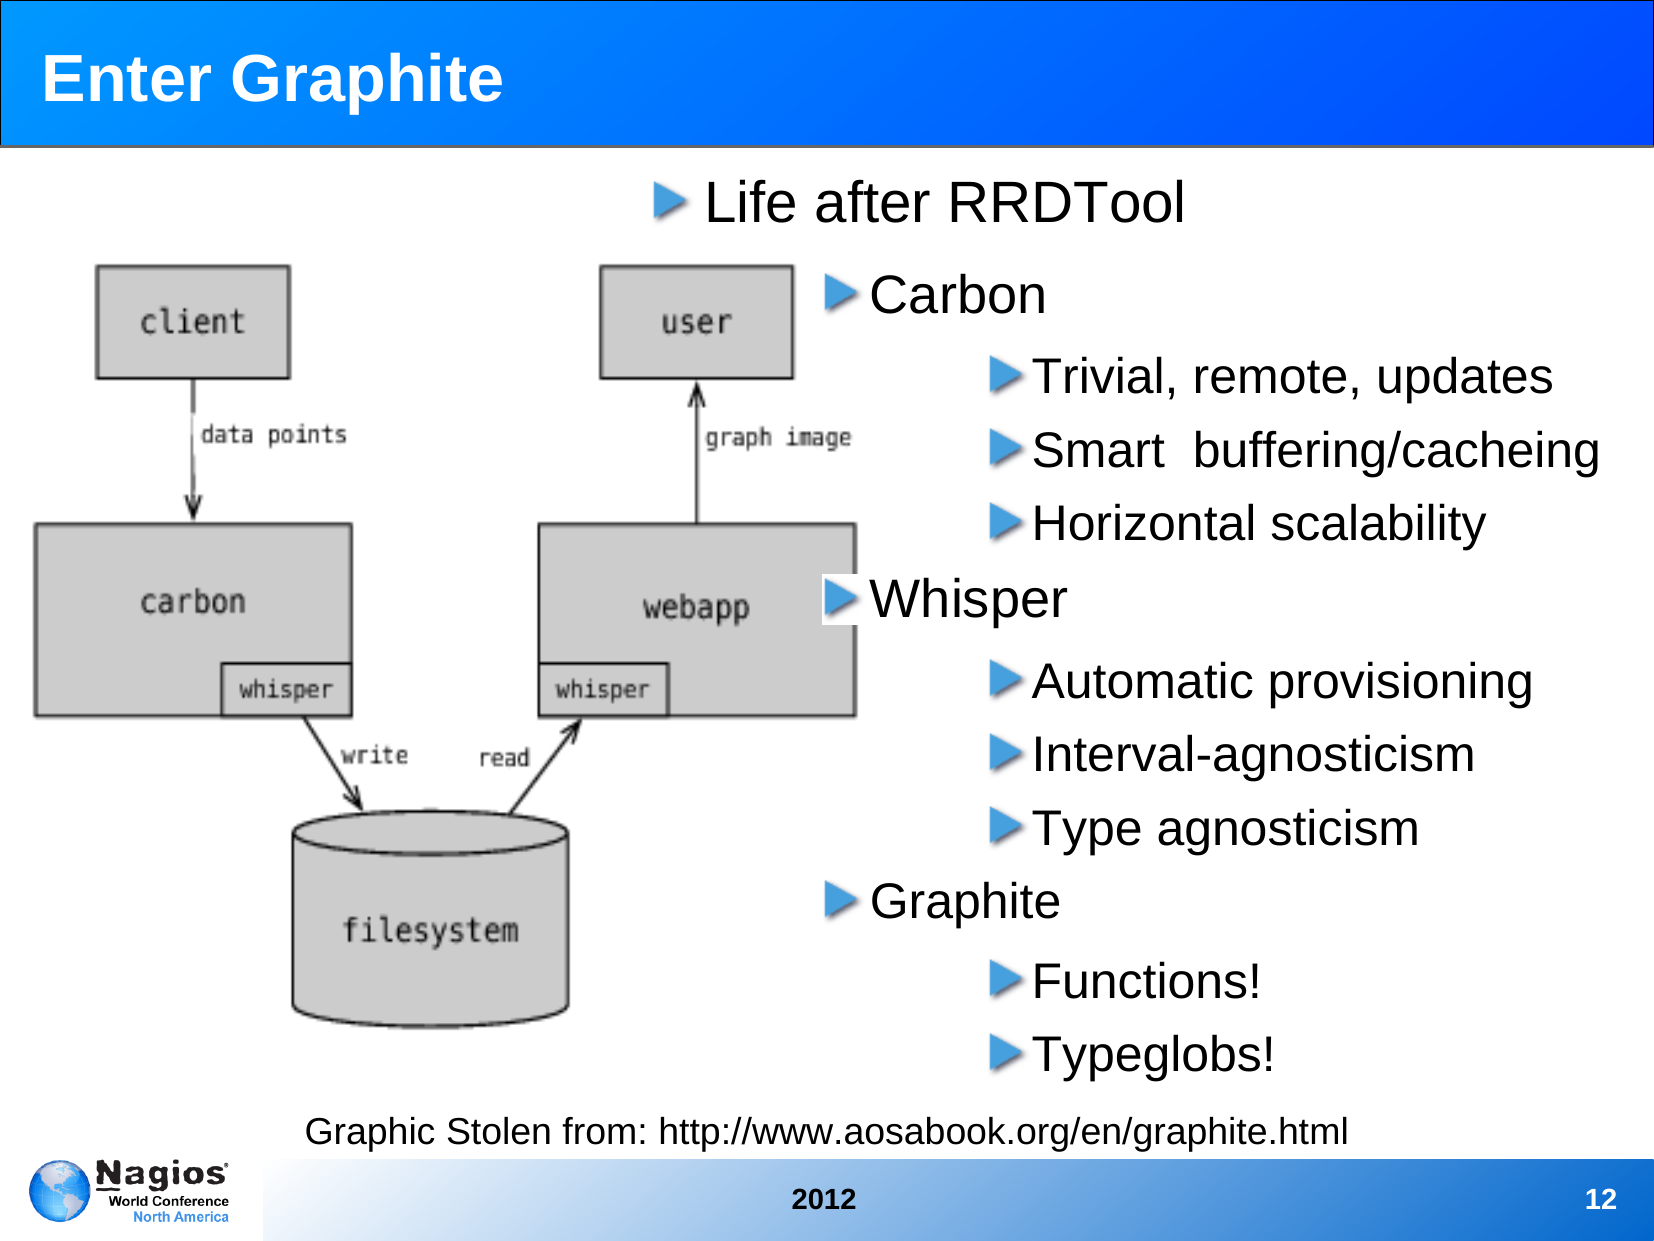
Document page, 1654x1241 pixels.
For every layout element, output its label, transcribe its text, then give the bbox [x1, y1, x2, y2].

title Enter Graphite [41, 29, 1248, 127]
text_box Graphic Stolen from: http://www.aosabook.org/en/graphite.html [289, 1102, 1364, 1160]
picture [29, 260, 633, 1033]
picture [29, 1159, 229, 1235]
list Life after RRDTool Carbon Trivial, remote, updates Smart buffering/cacheing Horizontal scalability Whisper Automatic provisioning Interval-agnosticism Type agnosticism Graphite Functions! Typeglobs! [633, 169, 1654, 1102]
